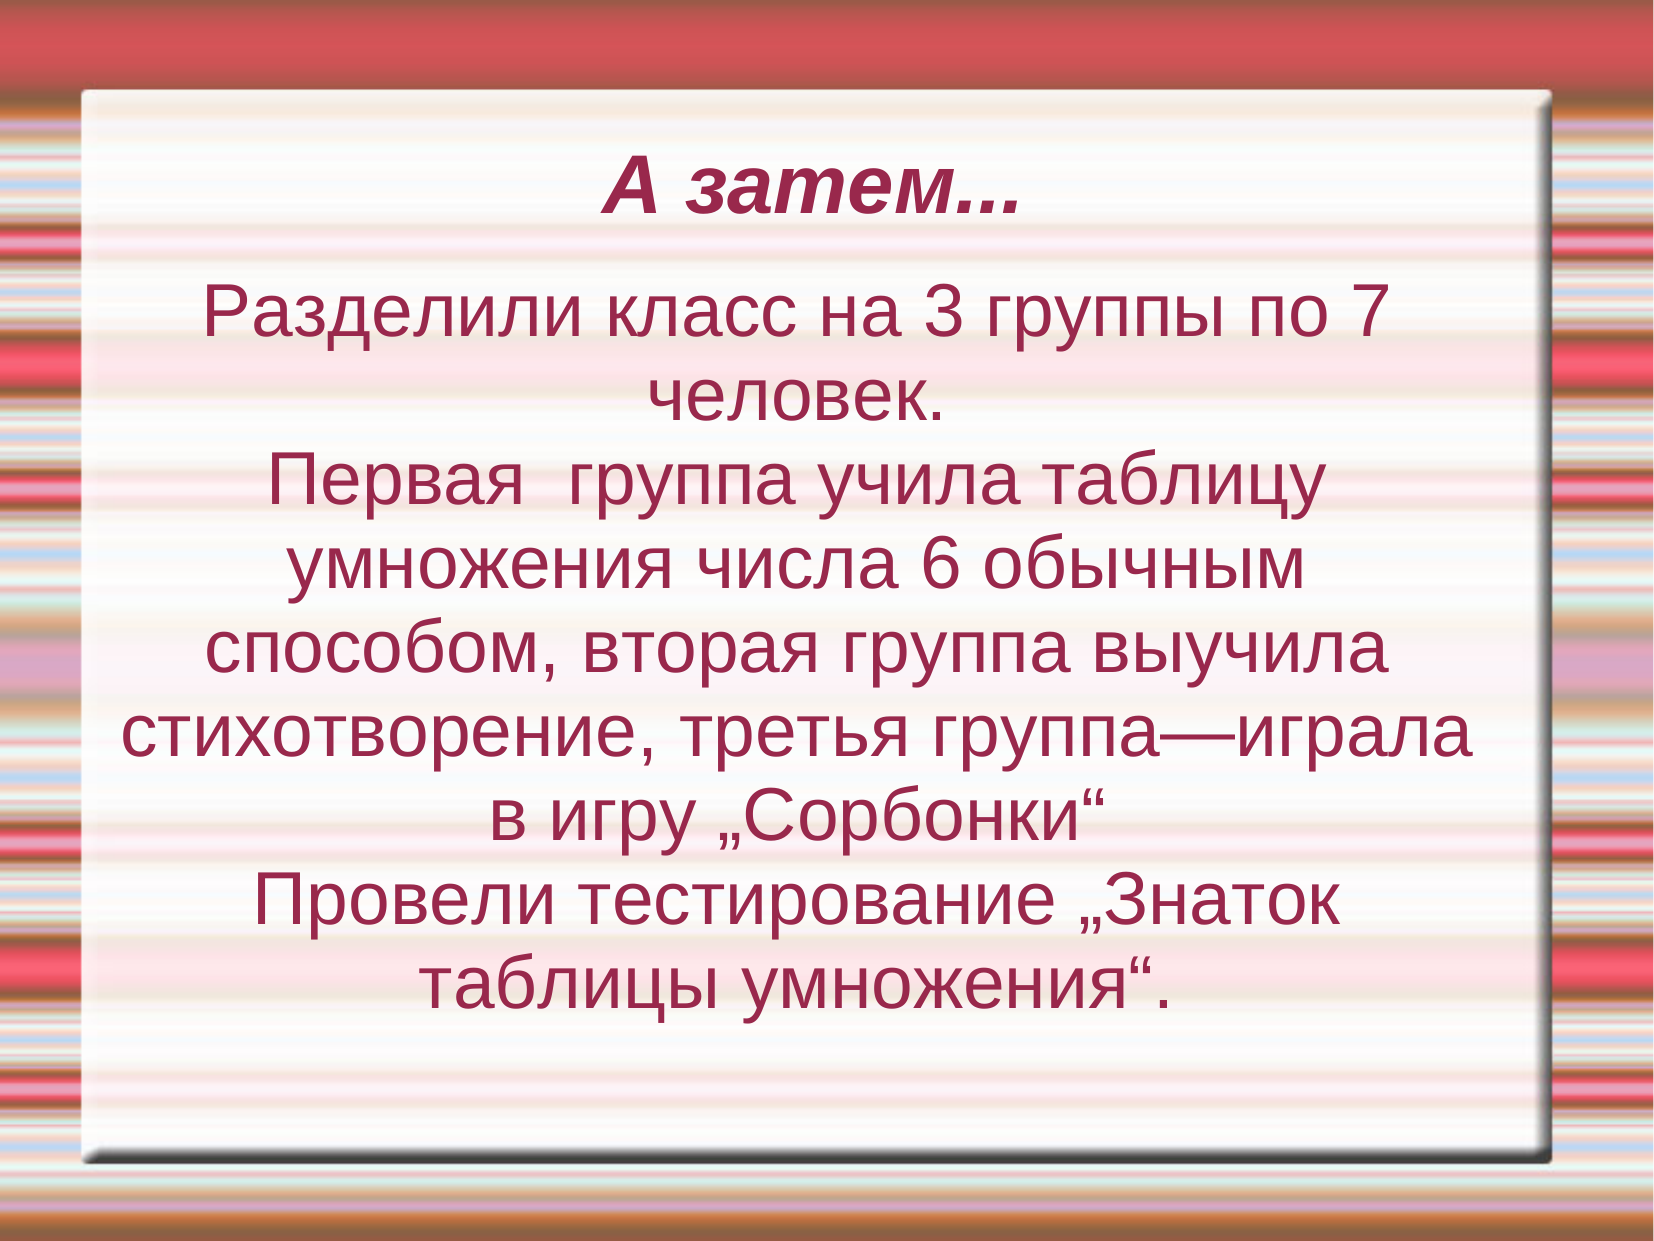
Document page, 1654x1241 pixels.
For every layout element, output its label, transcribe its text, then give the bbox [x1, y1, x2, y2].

title А затем... [121, 88, 1506, 281]
picture [0, 0, 1654, 1241]
subtitle Разделили класс на 3 группы по 7 человек. Первая группа учила таблицу умножения числа 6 обычным способом, вторая группа выучила стихотворение, третья группа—играла в игру „Сорбонки“ Провели тестирование „Знаток таблицы умножения“. [118, 170, 1477, 1123]
